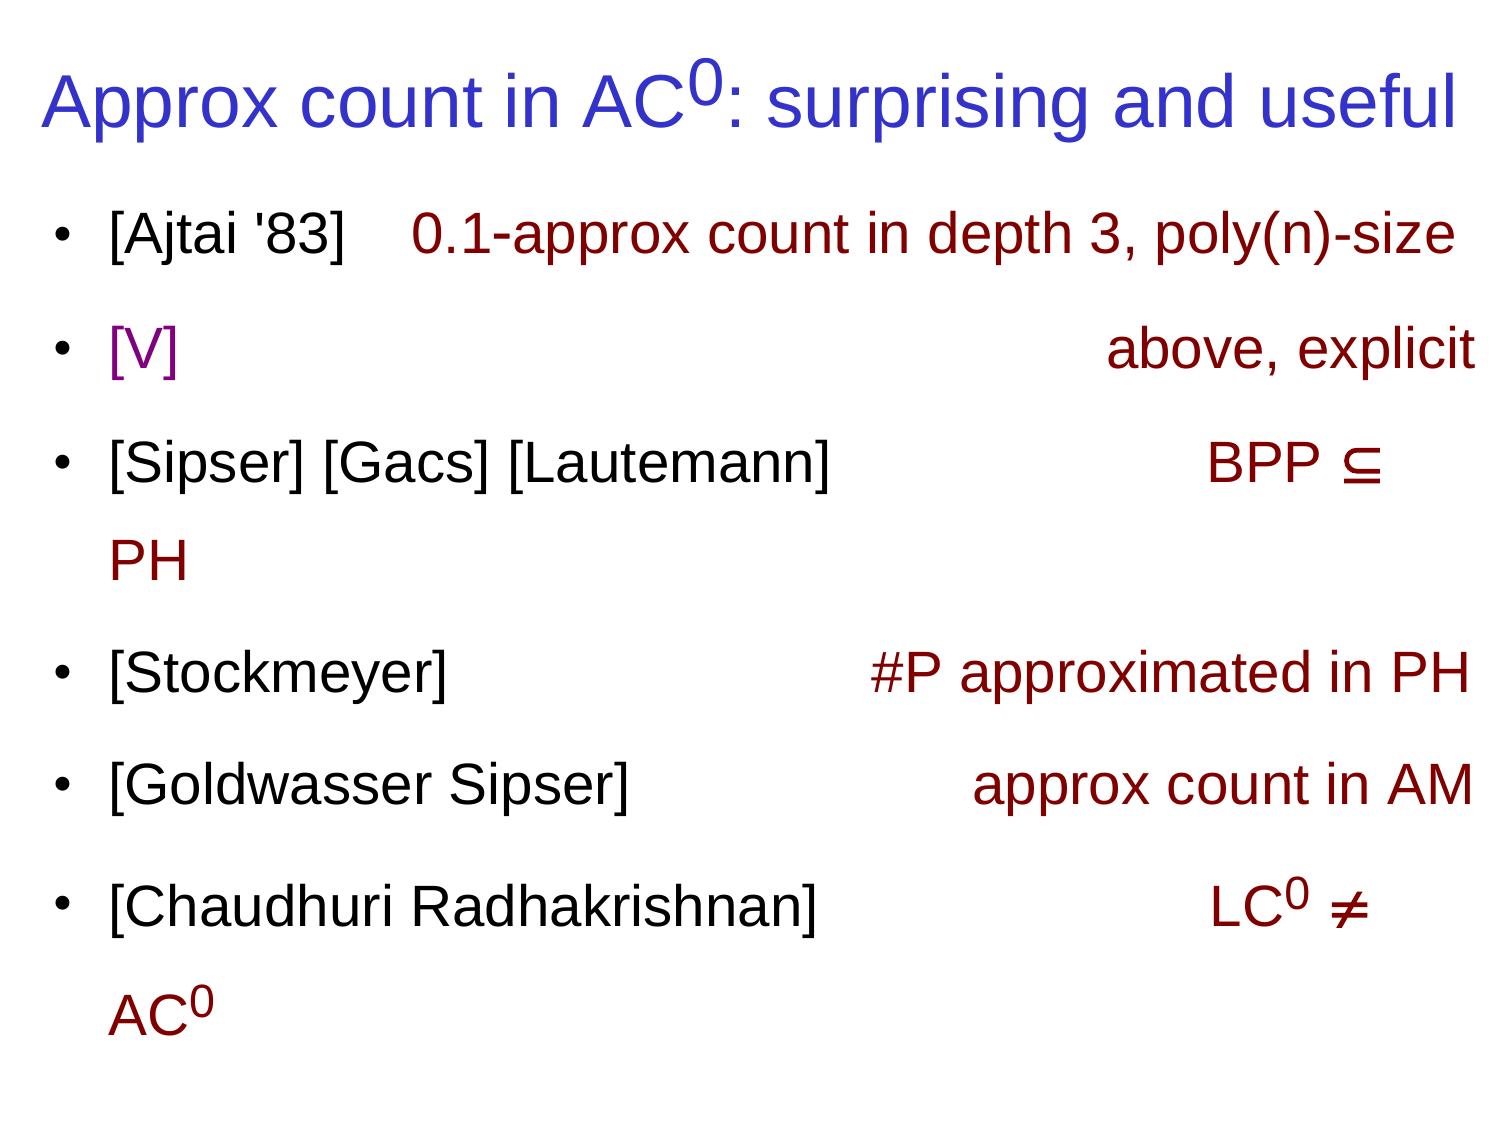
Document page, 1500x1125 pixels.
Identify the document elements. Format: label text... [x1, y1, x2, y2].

list [Ajtai '83] 0.1-approx count in depth 3, poly(n)-size [V] above, explicit [Sipser] [Gacs] [Lautemann] BPP  PH [Stockmeyer] #P approximated in PH [Goldwasser Sipser] approx count in AM [Chaudhuri Radhakrishnan] LC0  AC0 ...... yet still gaps in our knowledge! [37, 188, 1500, 1088]
title Approx count in AC0: surprising and useful [0, 0, 1500, 188]
